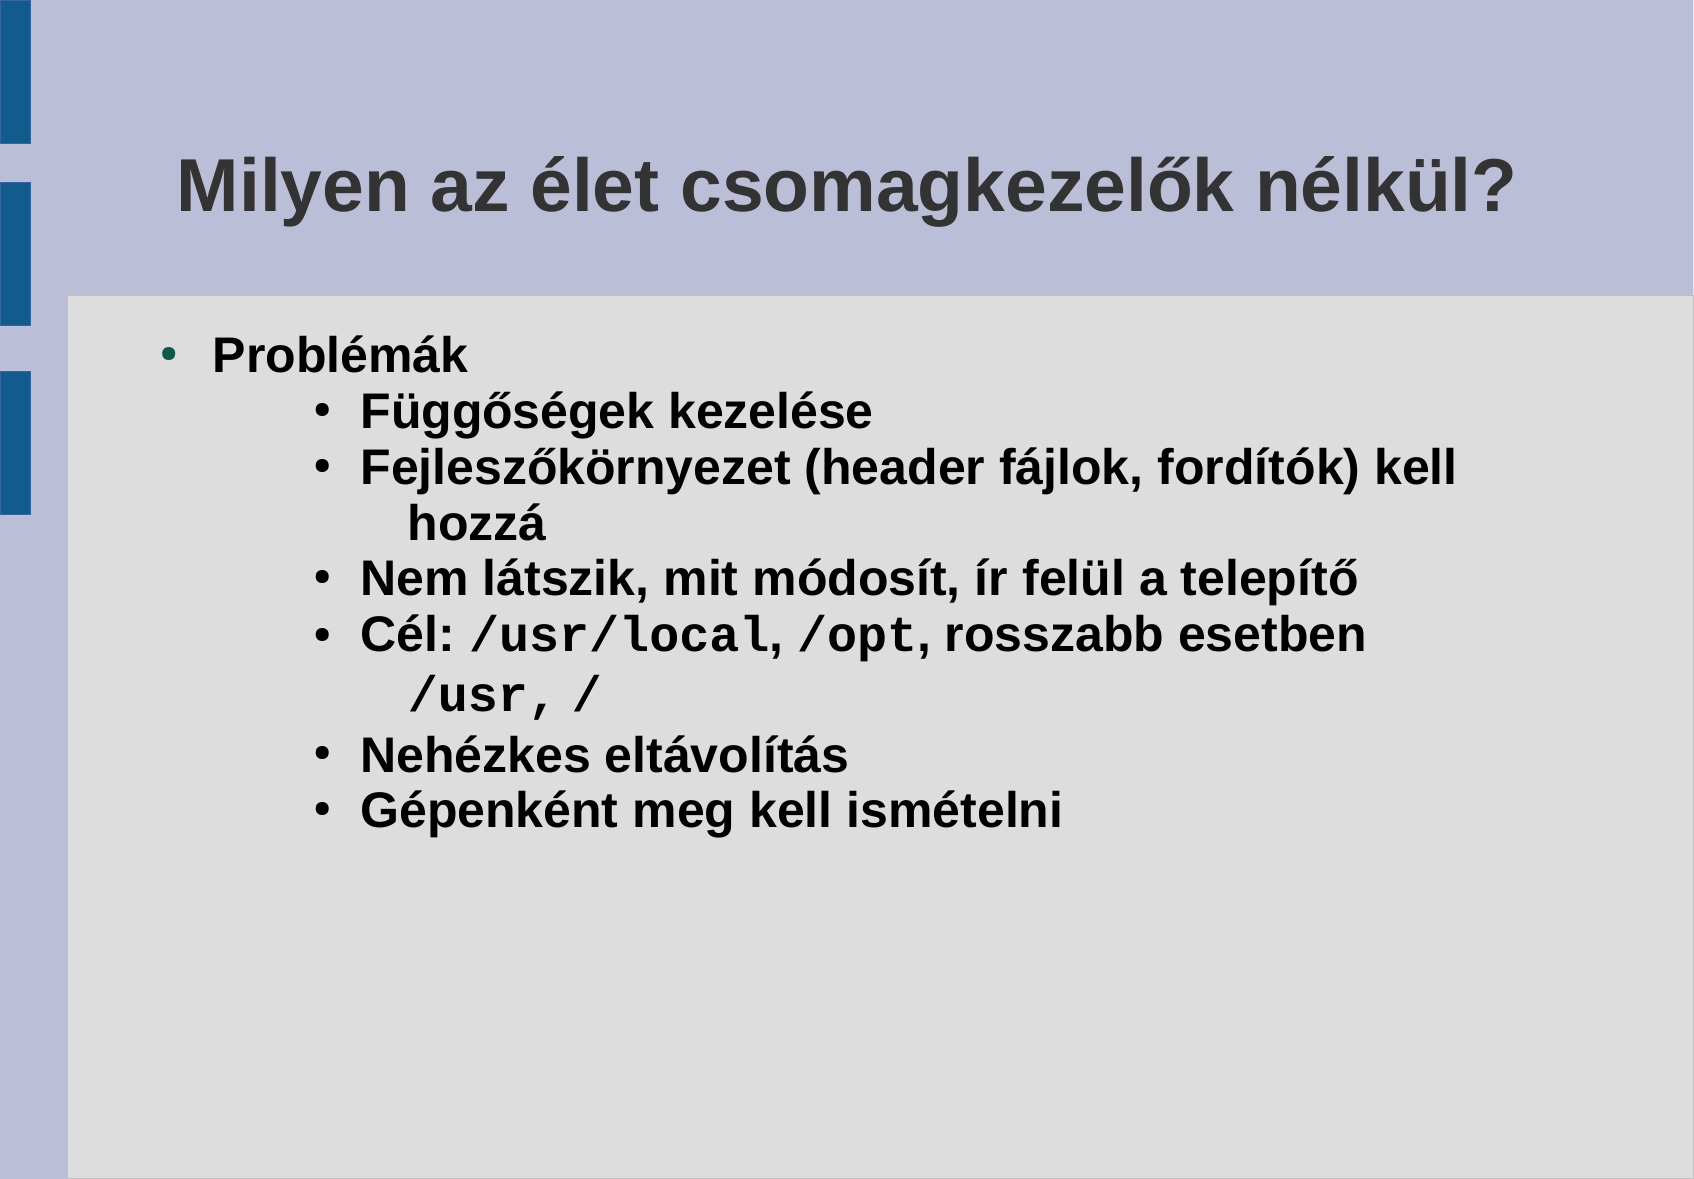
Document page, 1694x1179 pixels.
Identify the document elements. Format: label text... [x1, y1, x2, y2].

title Milyen az élet csomagkezelők nélkül? [124, 86, 1571, 284]
list Problémák Függőségek kezelése Fejleszőkörnyezet (header fájlok, fordítók) kell hozzá Nem látszik, mit módosít, ír felül a telepítő Cél: /usr/local, /opt, rosszabb esetben /usr, / Nehézkes eltávolítás Gépenként meg kell ismételni [124, 327, 1571, 1071]
